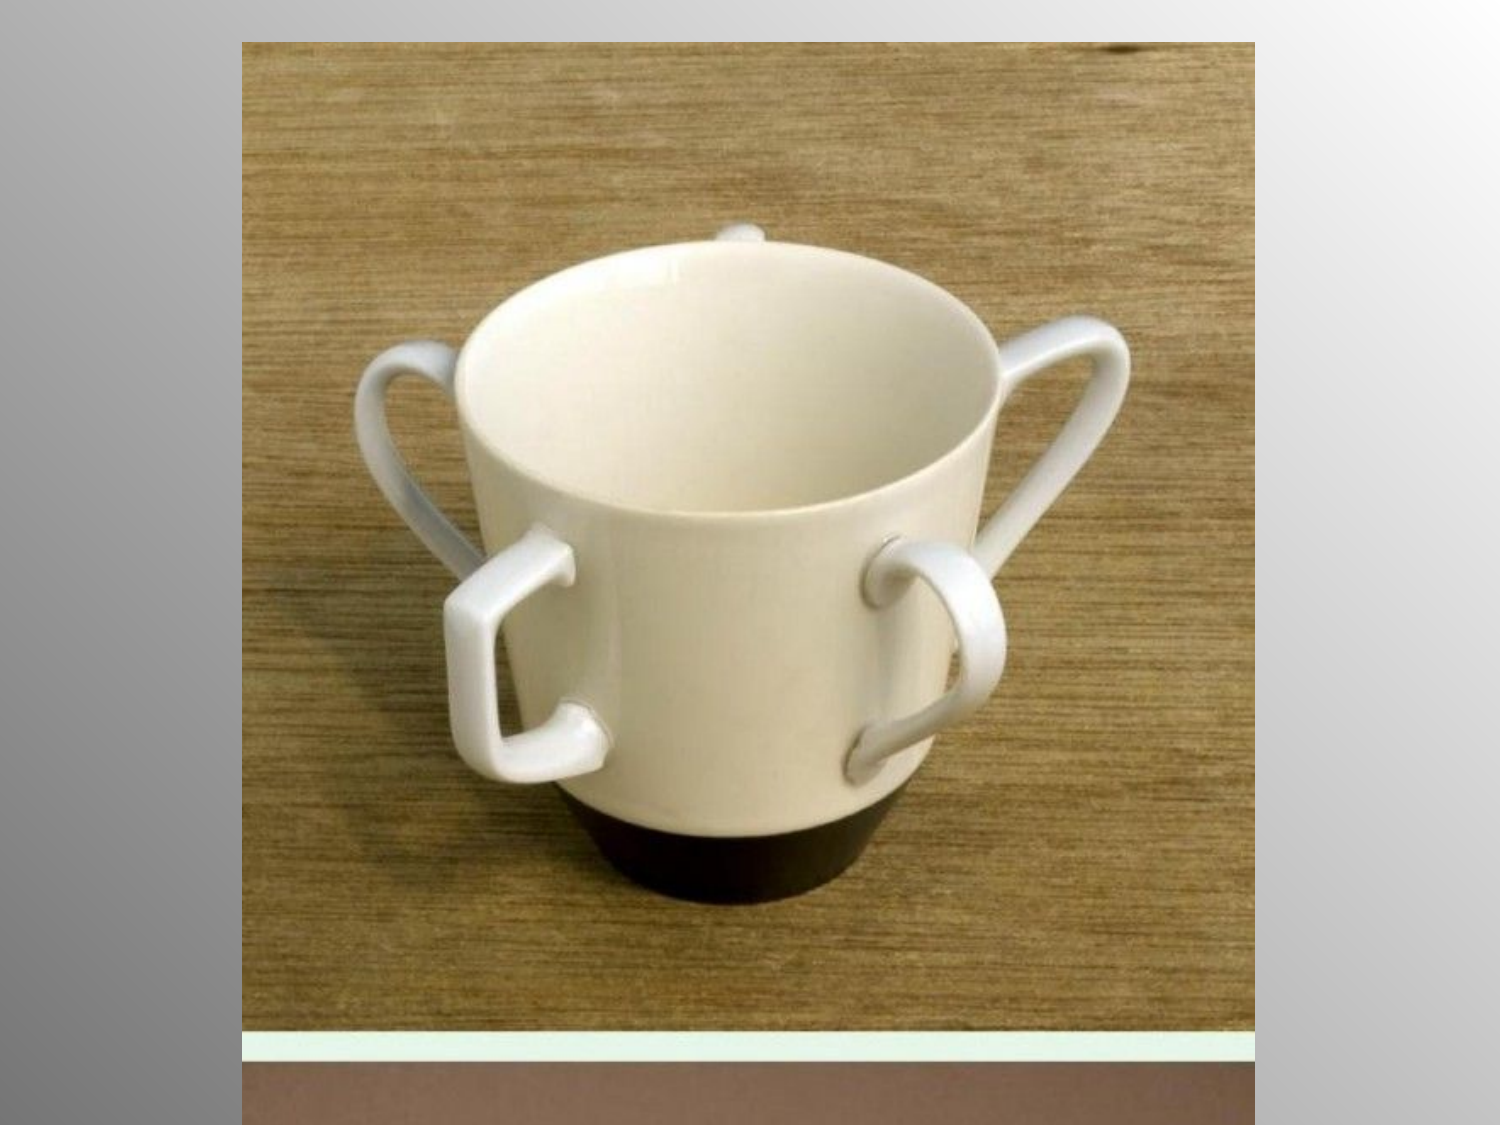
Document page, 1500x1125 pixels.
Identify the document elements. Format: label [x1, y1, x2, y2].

picture [242, 42, 1255, 1125]
